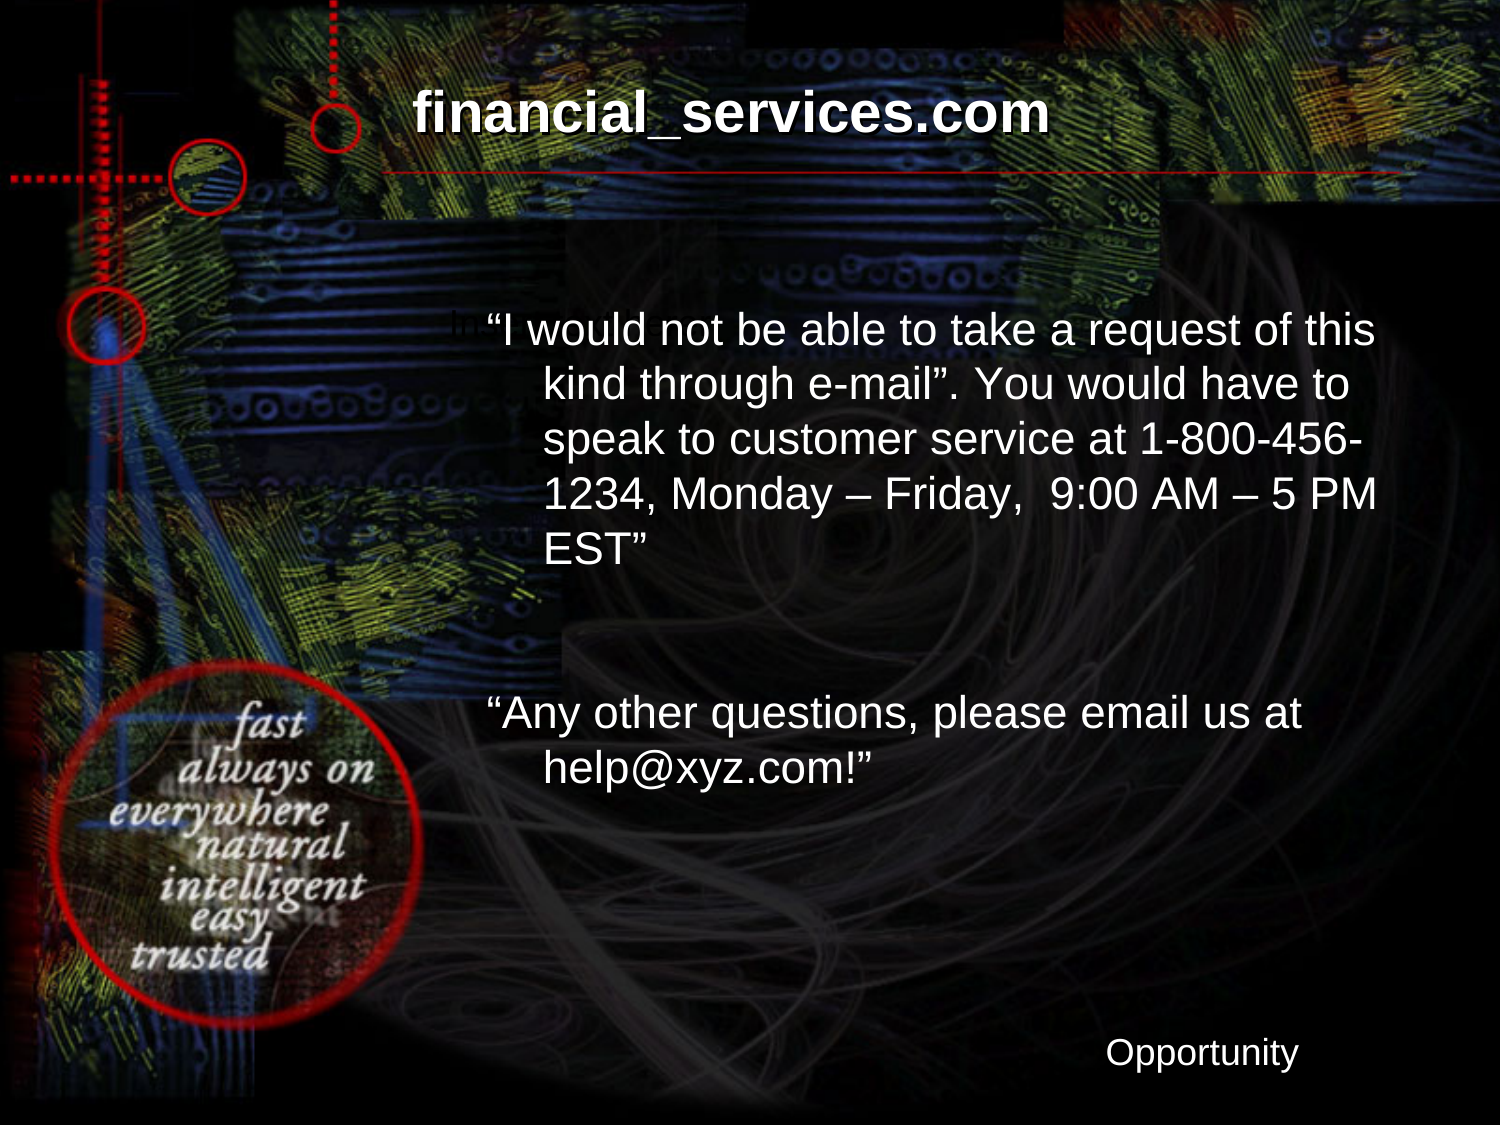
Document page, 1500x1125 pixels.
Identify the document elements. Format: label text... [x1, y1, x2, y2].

text_box Opportunity [1105, 1028, 1475, 1072]
title financial_services.com [412, 45, 1450, 176]
picture [0, 0, 1500, 1125]
text_box “I would not be able to take a request of this kind through e-mail”. You would have to speak to customer service at 1-800-456-1234, Monday – Friday, 9:00 AM – 5 PM EST” “Any other questions, please email us at help@xyz.com!” [486, 299, 1462, 788]
text_box Insert text herer [448, 299, 1353, 994]
